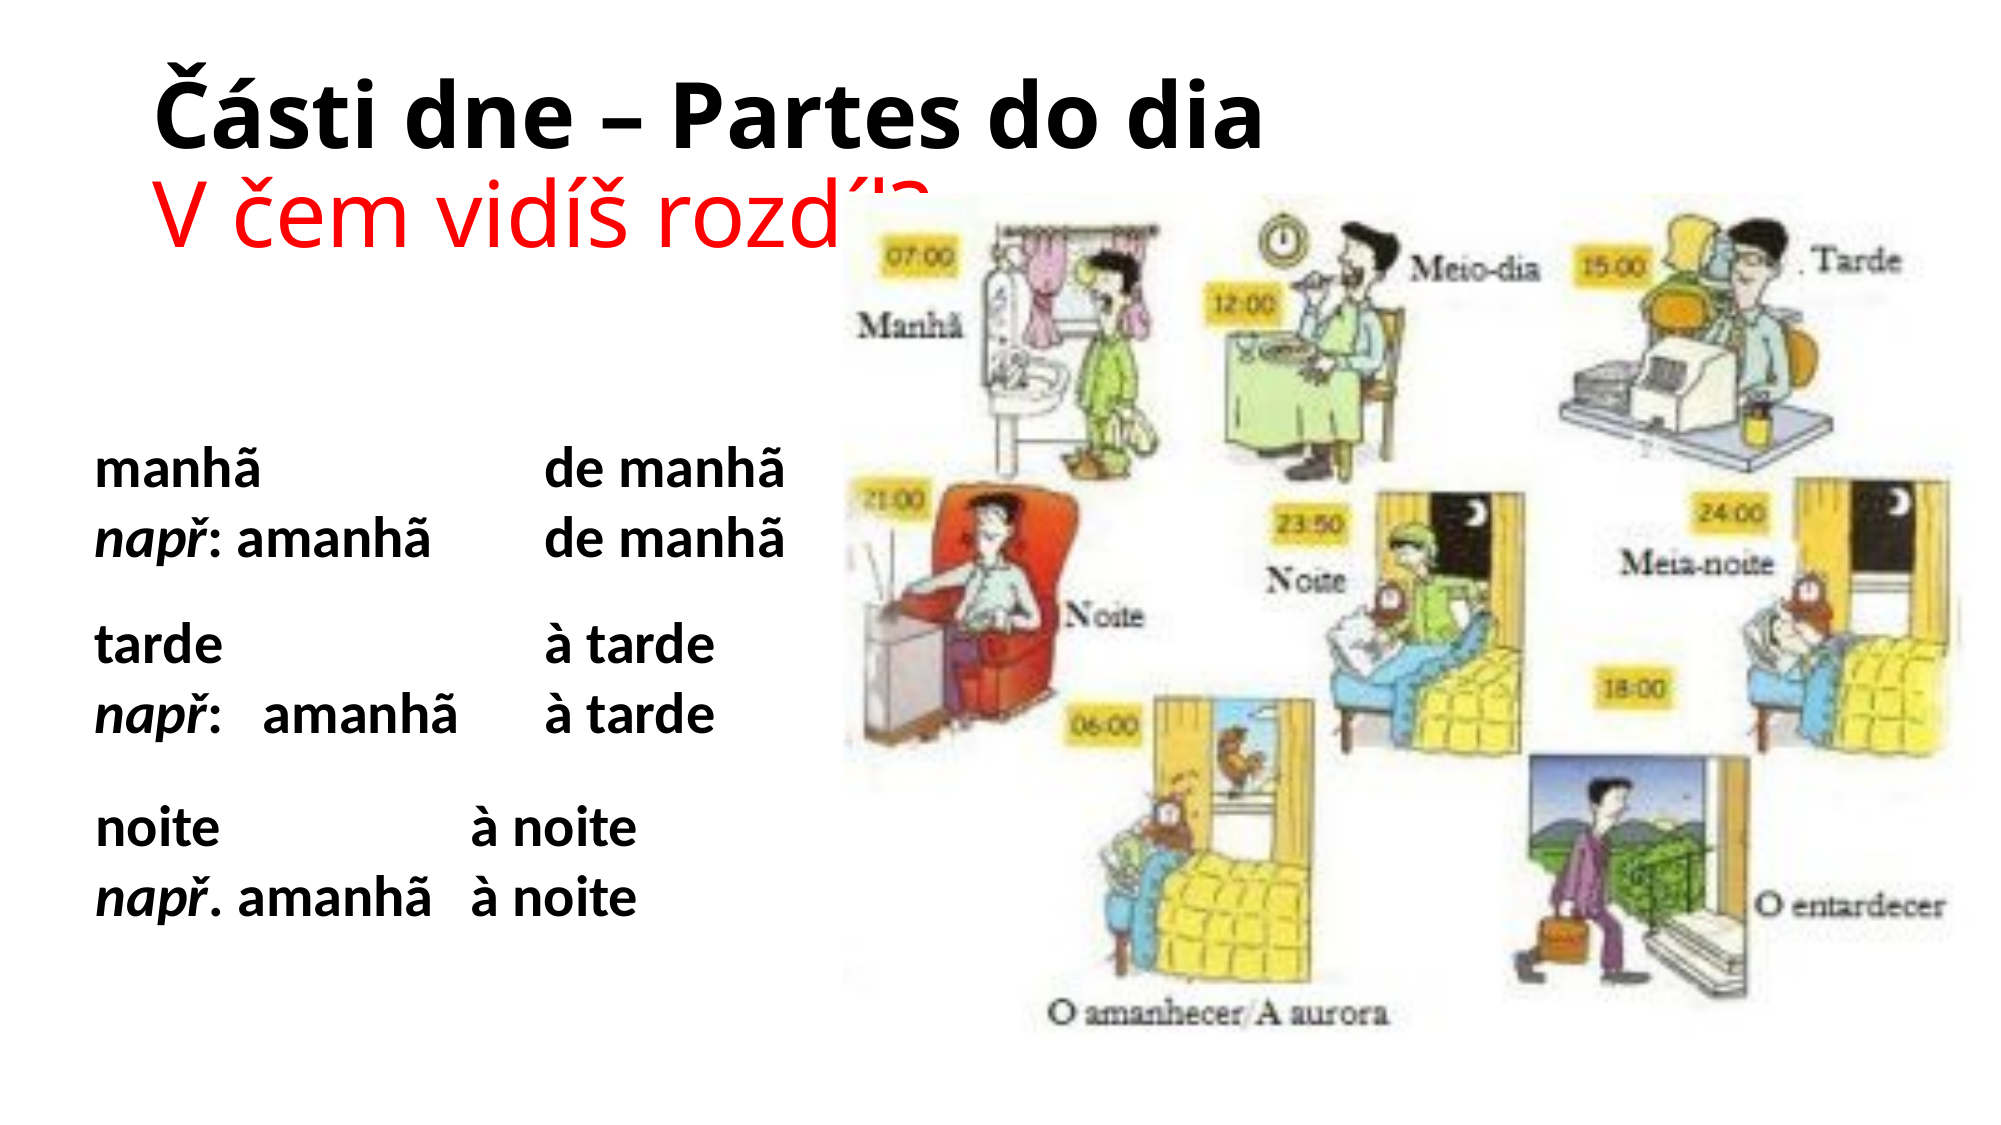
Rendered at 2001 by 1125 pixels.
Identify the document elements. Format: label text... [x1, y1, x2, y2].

text_box noite à noite např. amanhã à noite [81, 781, 782, 936]
title Části dne – Partes do dia V čem vidíš rozdíl? [137, 59, 1863, 278]
picture [843, 193, 1970, 1045]
text_box manhã de manhã např: amanhã de manhã [79, 422, 803, 577]
text_box tarde à tarde např: amanhã à tarde [79, 598, 782, 753]
